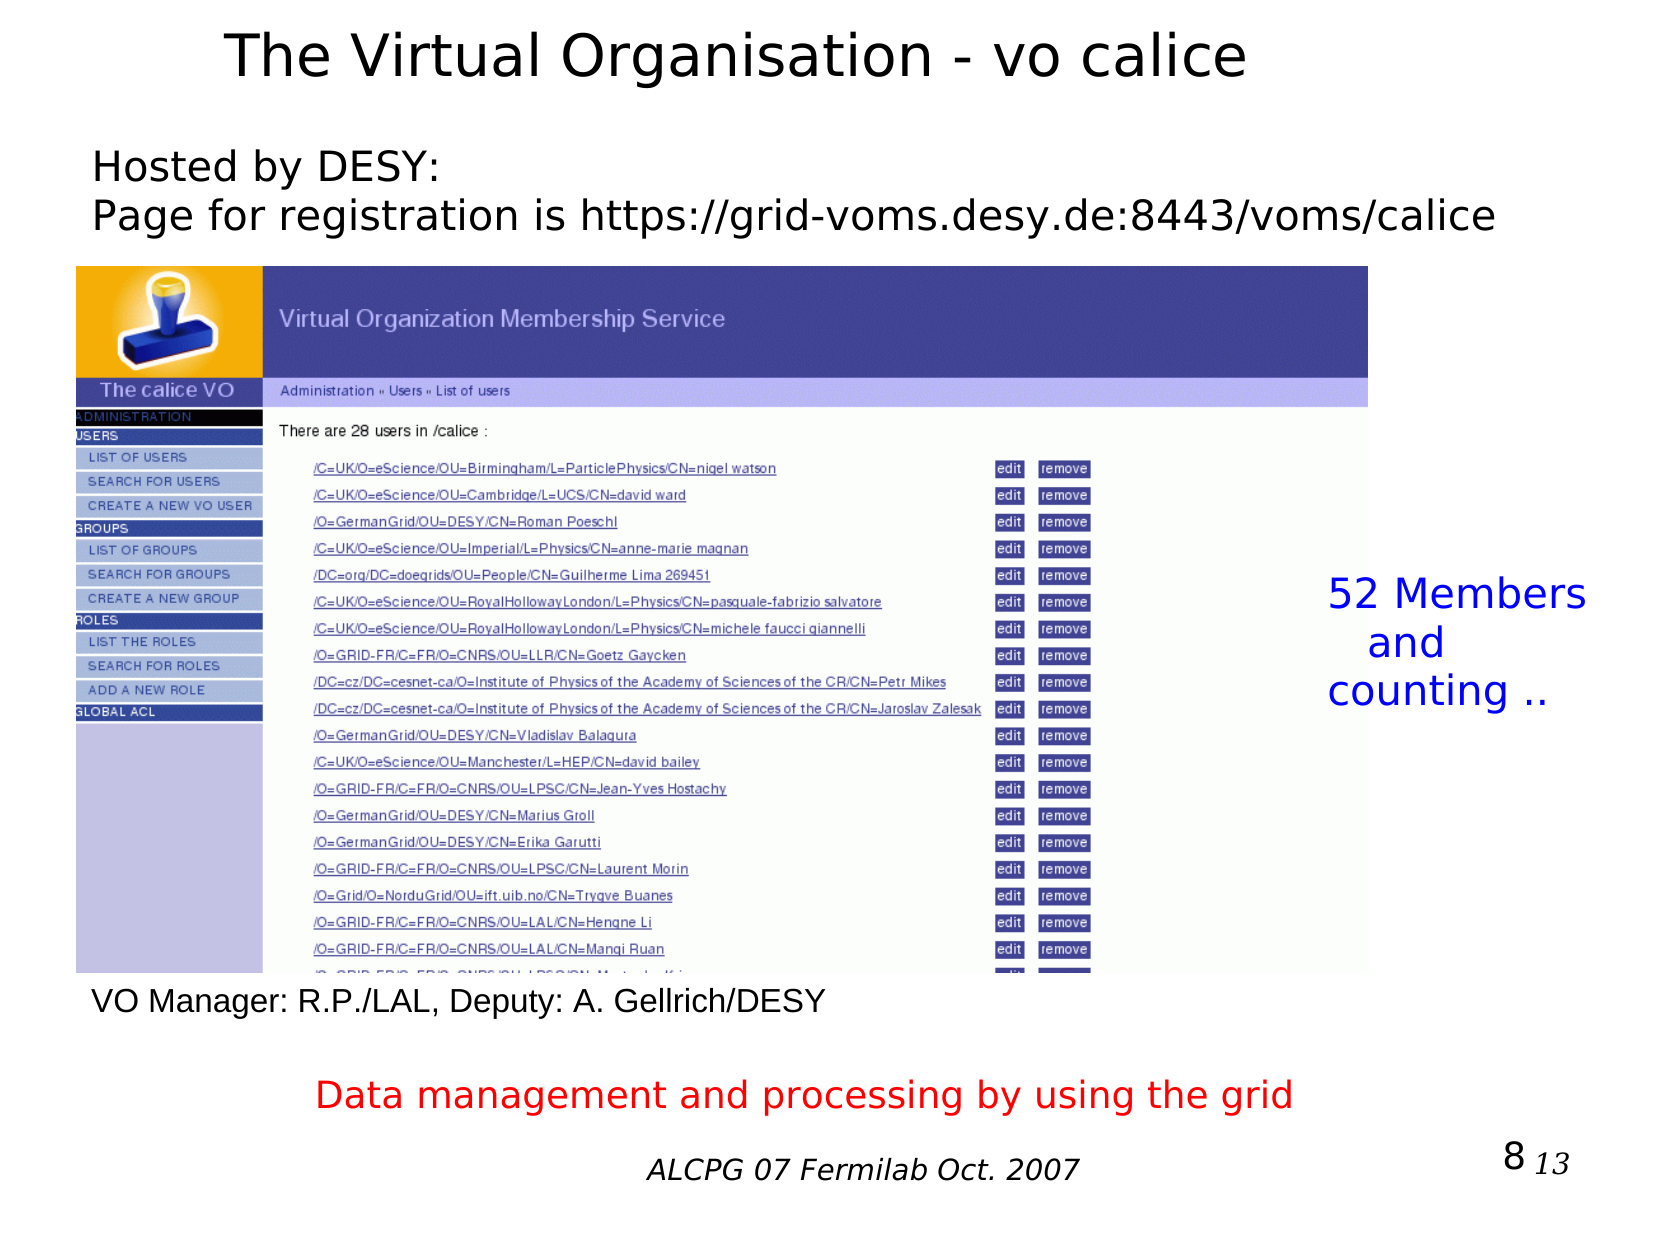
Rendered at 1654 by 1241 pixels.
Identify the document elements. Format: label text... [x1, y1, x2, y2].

text_box 52 Members and counting .. [1312, 562, 1602, 723]
title The Virtual Organisation - vo calice [99, 0, 1375, 151]
text_box Hosted by DESY: Page for registration is https://grid-voms.desy.de:8443/voms/calice [76, 135, 1335, 251]
picture [76, 266, 1368, 974]
text_box 8 [1487, 1127, 1613, 1201]
text_box VO Manager: R.P./LAL, Deputy: A. Gellrich/DESY [76, 974, 936, 1035]
text_box Data management and processing by using the grid [300, 1066, 1301, 1126]
